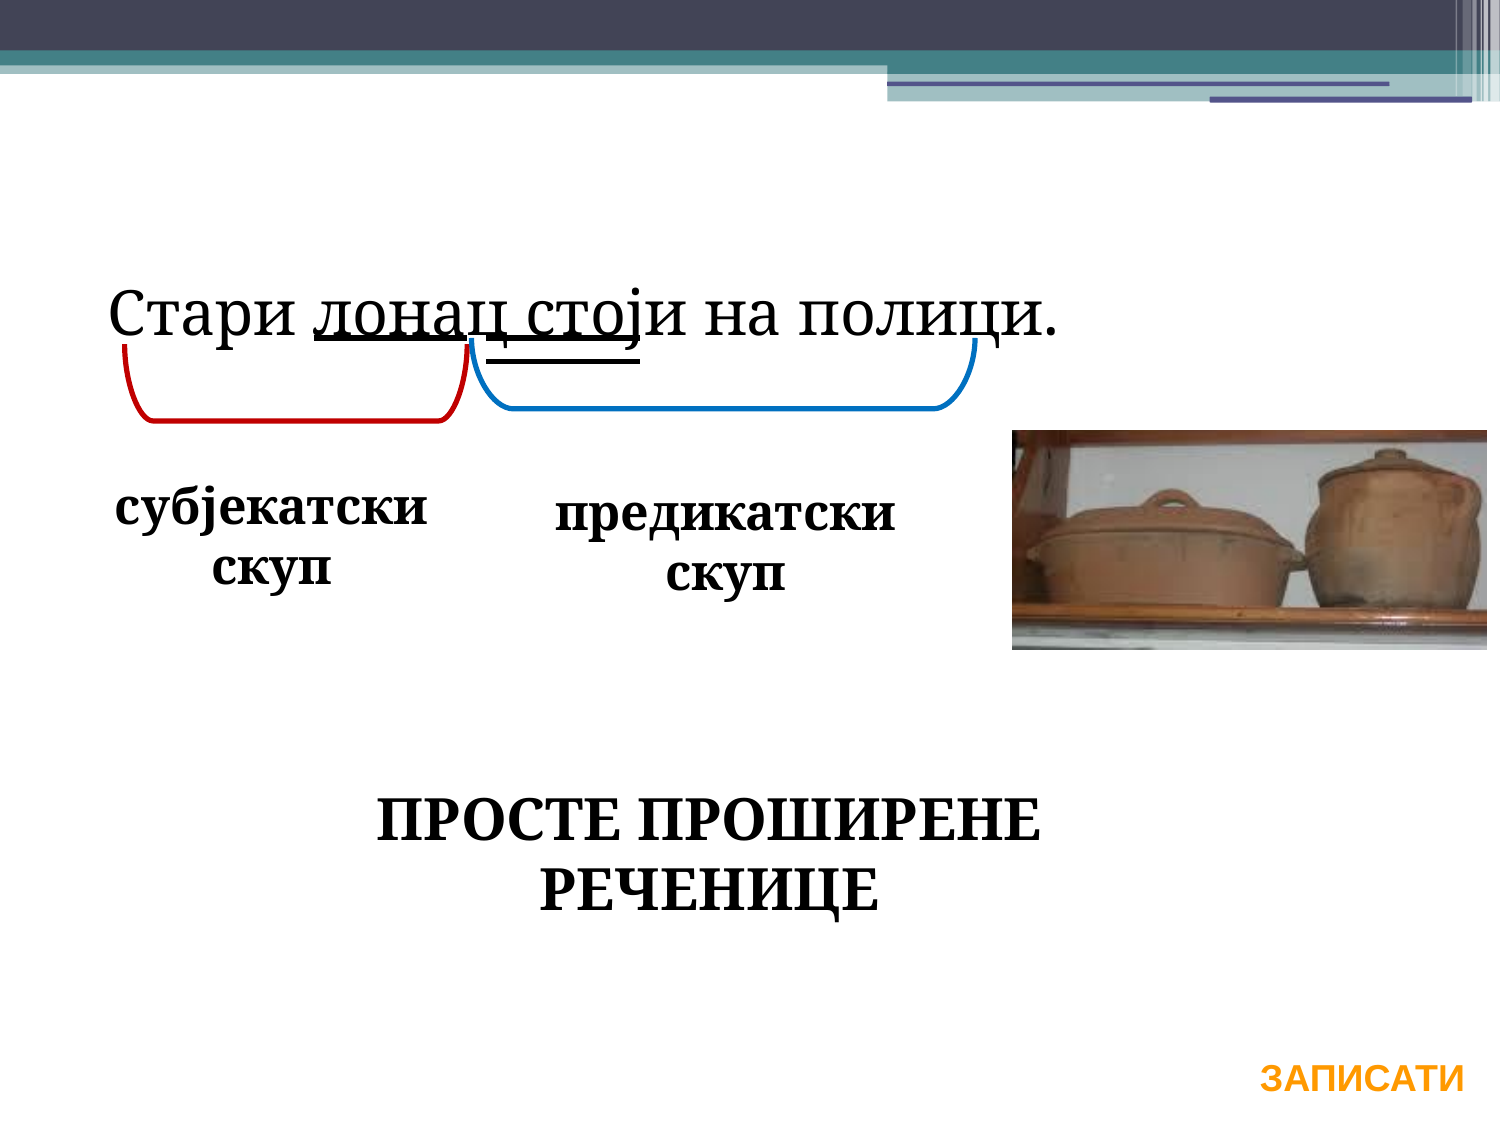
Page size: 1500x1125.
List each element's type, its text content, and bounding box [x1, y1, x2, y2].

text_box ЗАПИСАТИ [1244, 1050, 1500, 1109]
picture [1012, 430, 1487, 650]
list Стари лонац стоји на полици. [75, 160, 1425, 1079]
text_box ПРОСТЕ ПРОШИРЕНЕ РЕЧЕНИЦЕ [111, 786, 1308, 917]
text_box предикатски скуп [478, 482, 973, 598]
text_box субјекатски скуп [88, 476, 455, 593]
